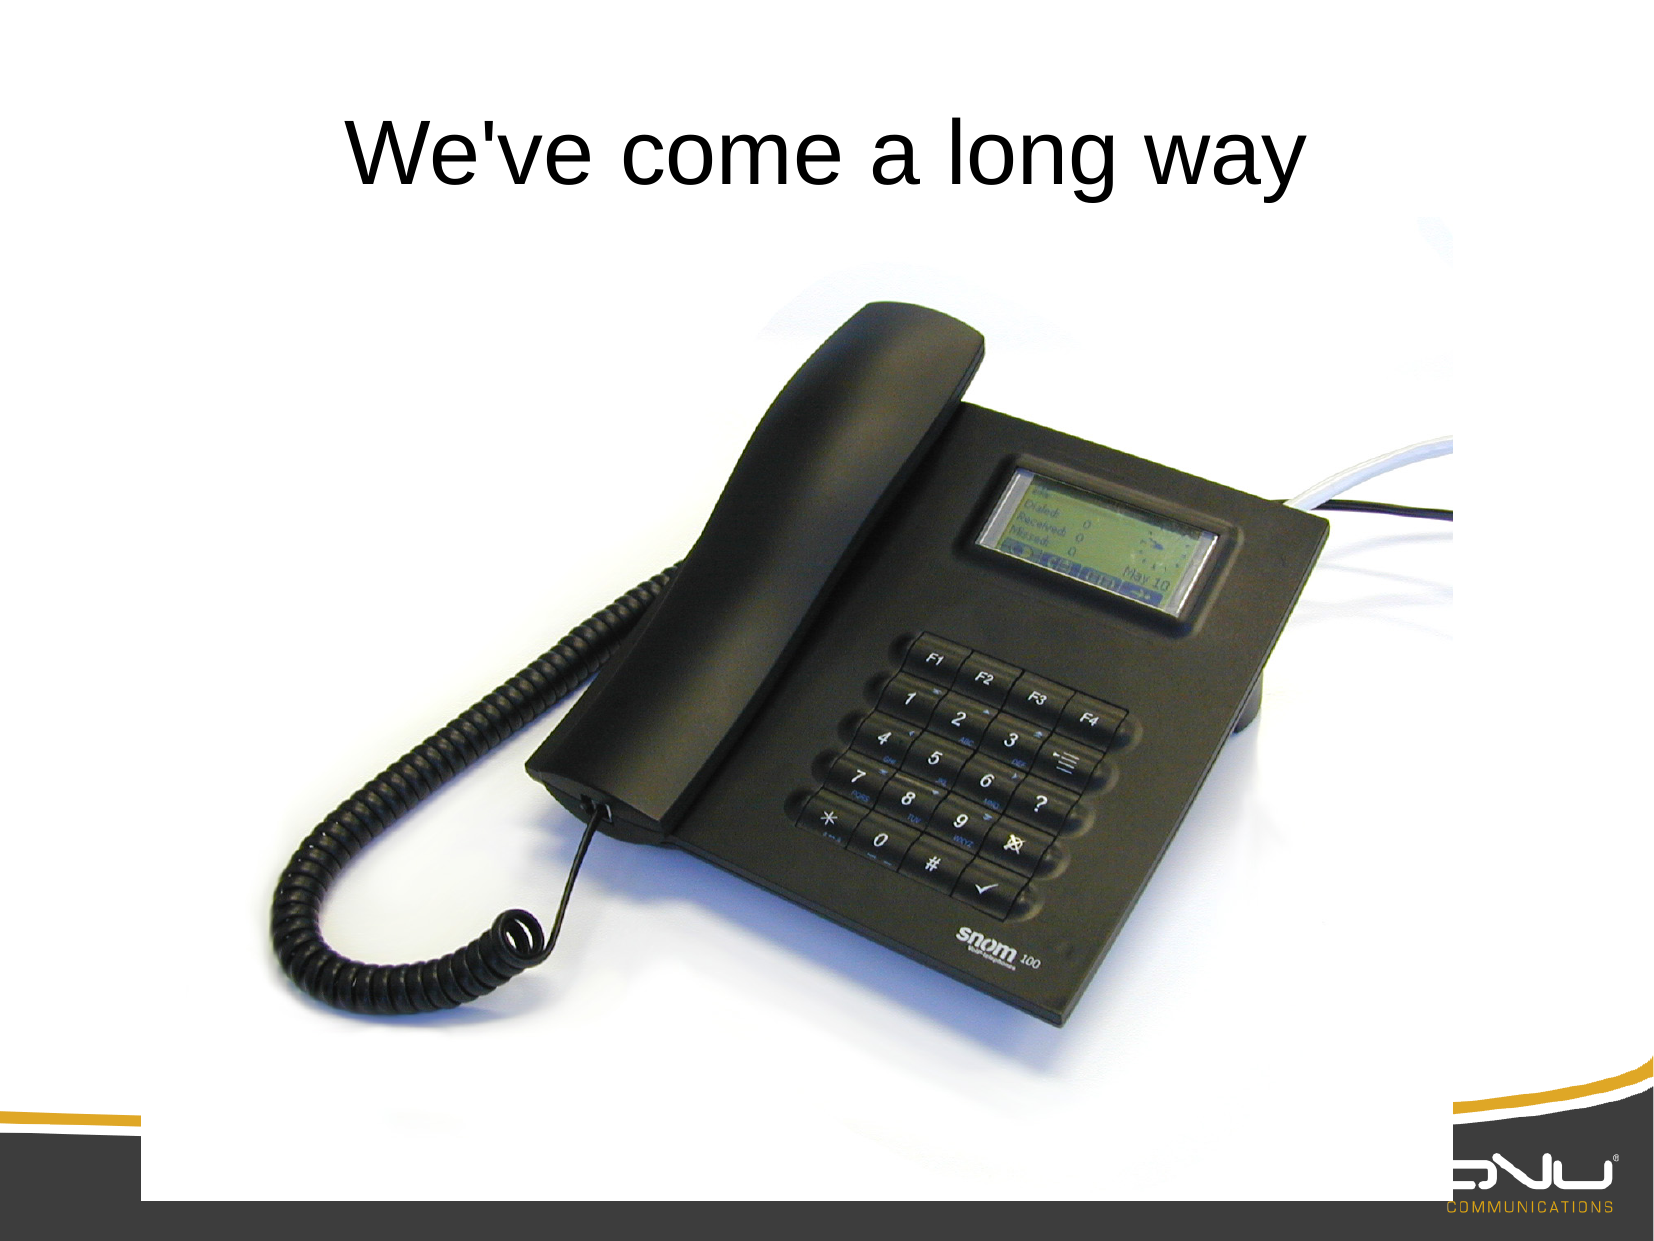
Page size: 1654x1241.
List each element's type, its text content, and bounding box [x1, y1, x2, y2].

title We've come a long way [82, 49, 1571, 257]
picture [0, 217, 1654, 1241]
